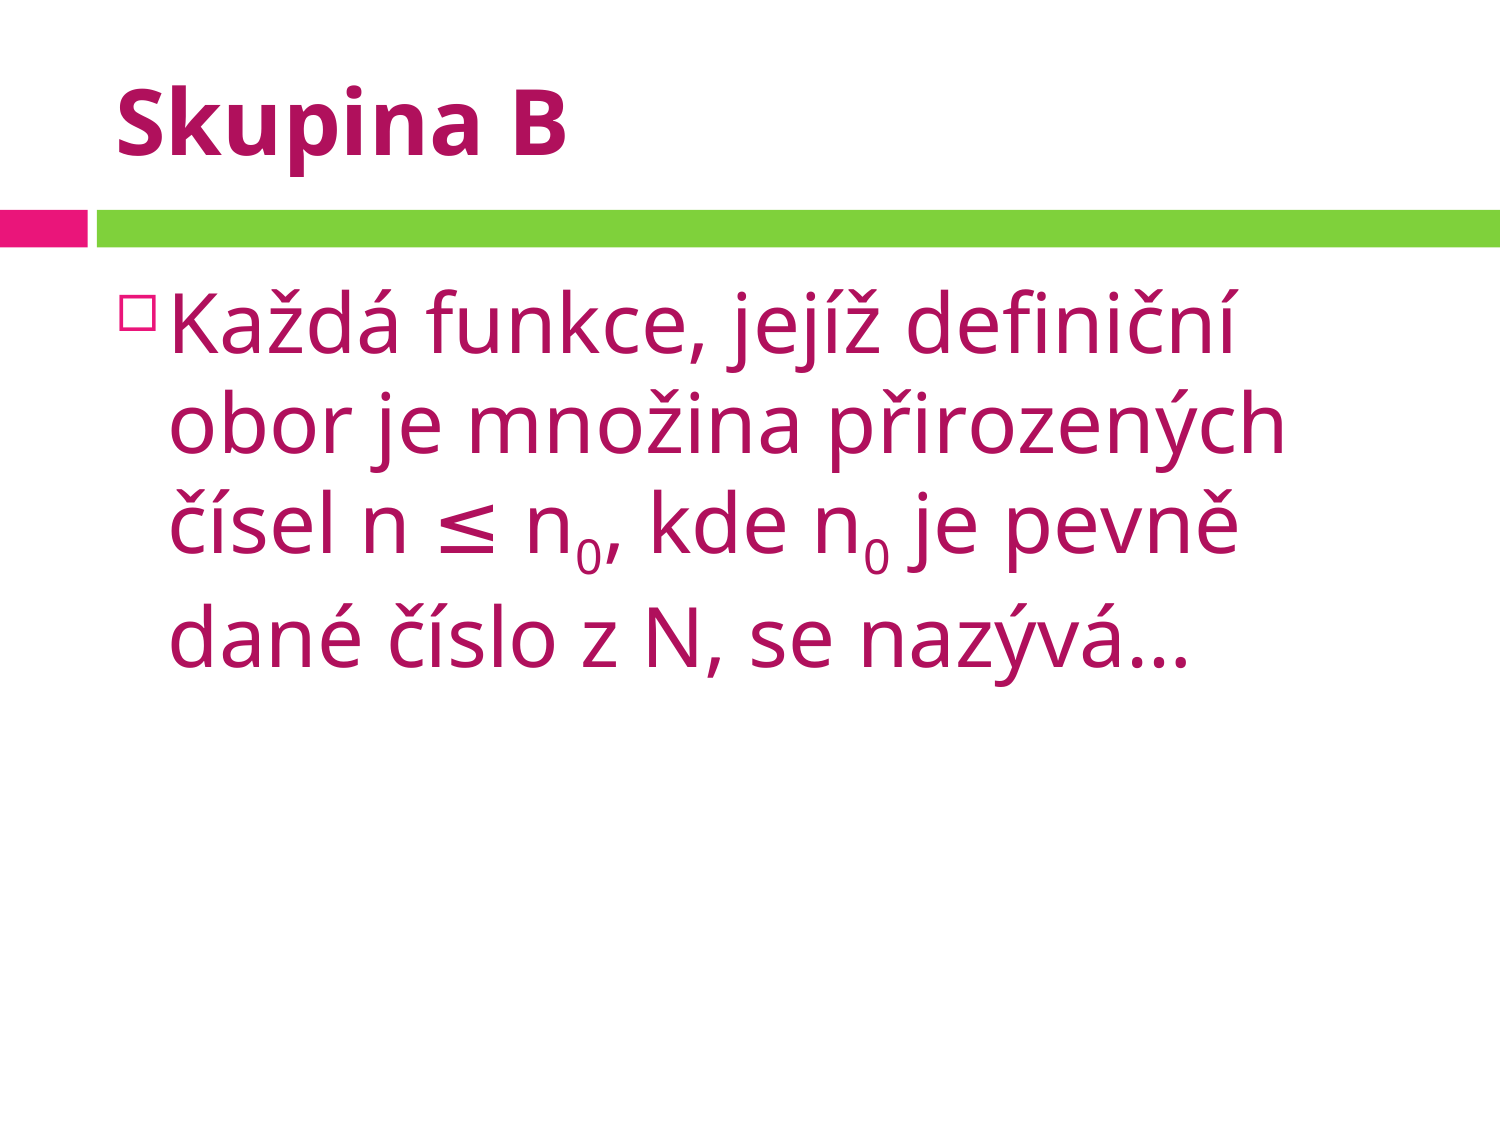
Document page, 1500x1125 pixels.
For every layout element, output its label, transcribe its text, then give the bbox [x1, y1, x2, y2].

list Každá funkce, jejíž definiční obor je množina přirozených čísel n ≤ n0, kde n0 je pevně dané číslo z N, se nazývá… [100, 262, 1438, 1001]
title Skupina B [100, 37, 1438, 201]
